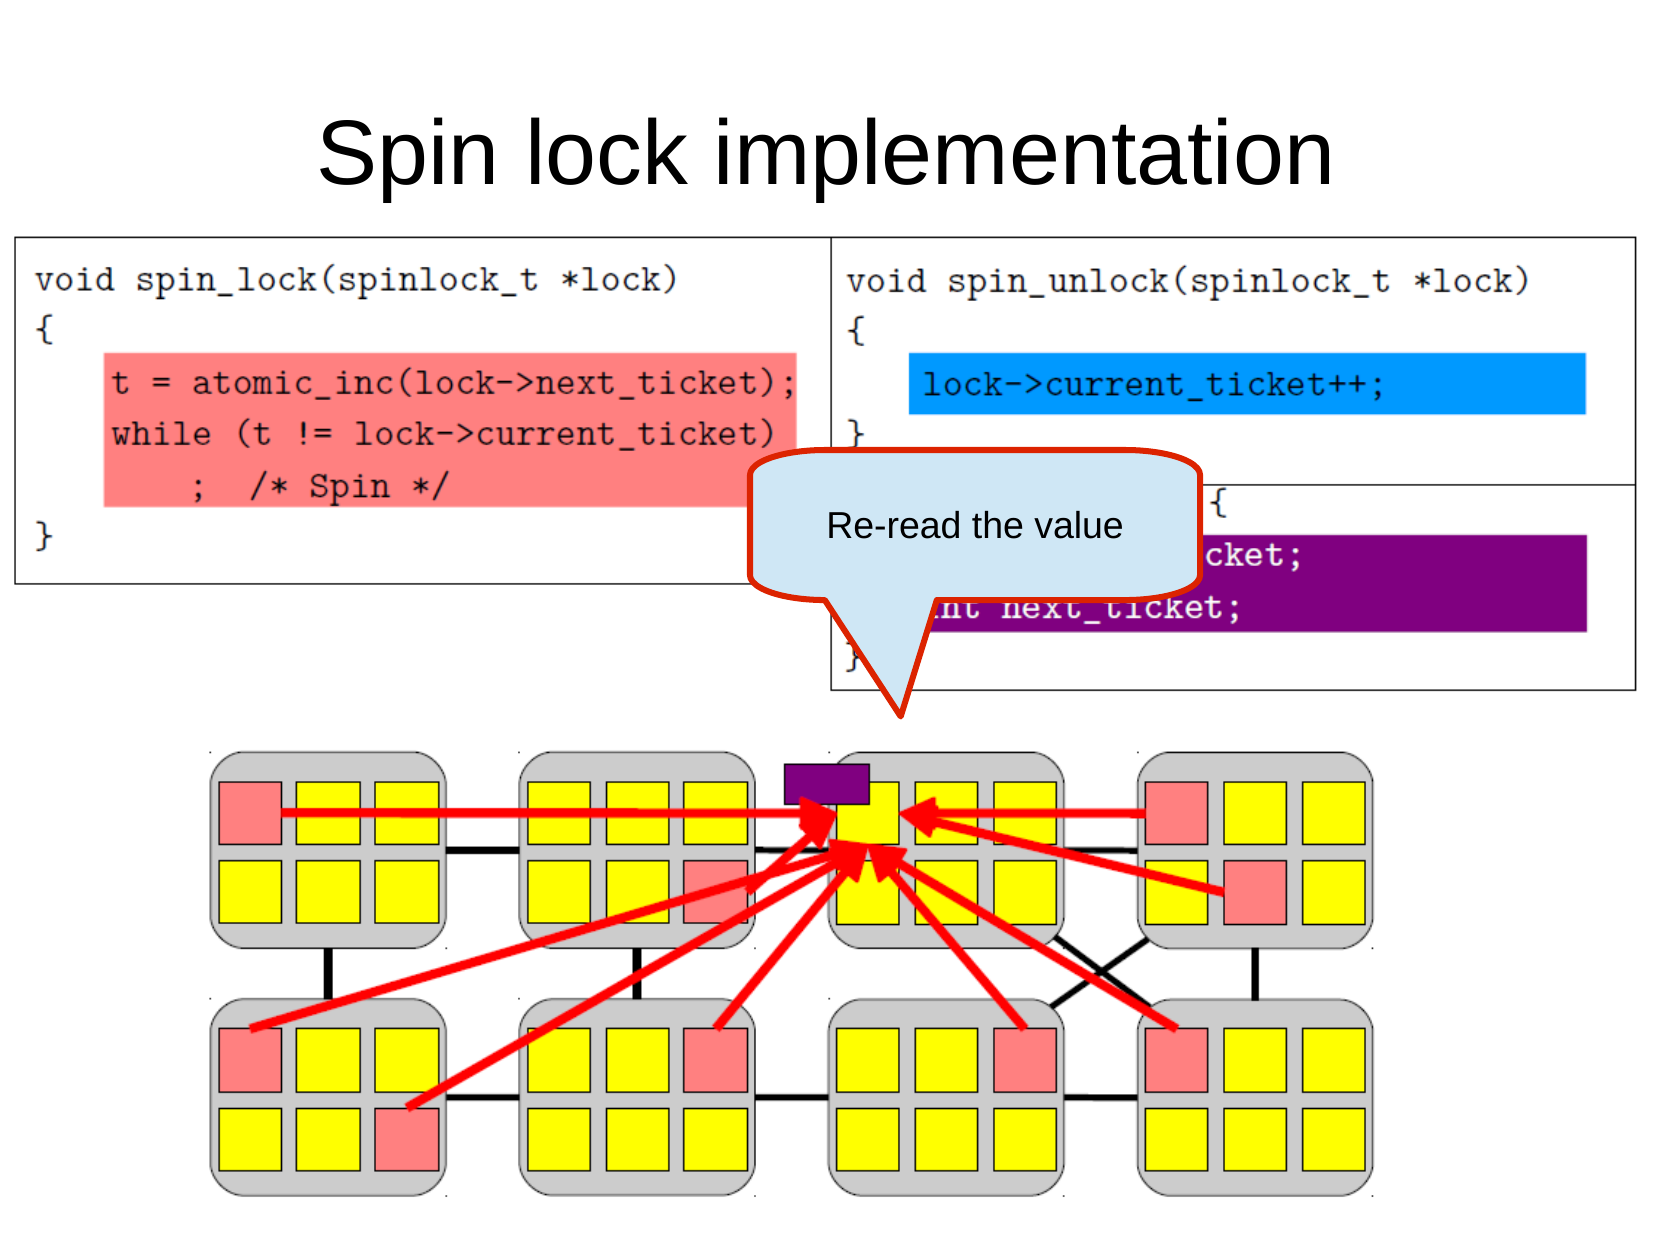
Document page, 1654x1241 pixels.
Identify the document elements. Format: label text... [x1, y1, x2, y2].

text_box Re-read the value [750, 450, 1201, 717]
picture [0, 215, 1654, 713]
picture [0, 743, 1651, 1201]
title Spin lock implementation [82, 49, 1571, 215]
